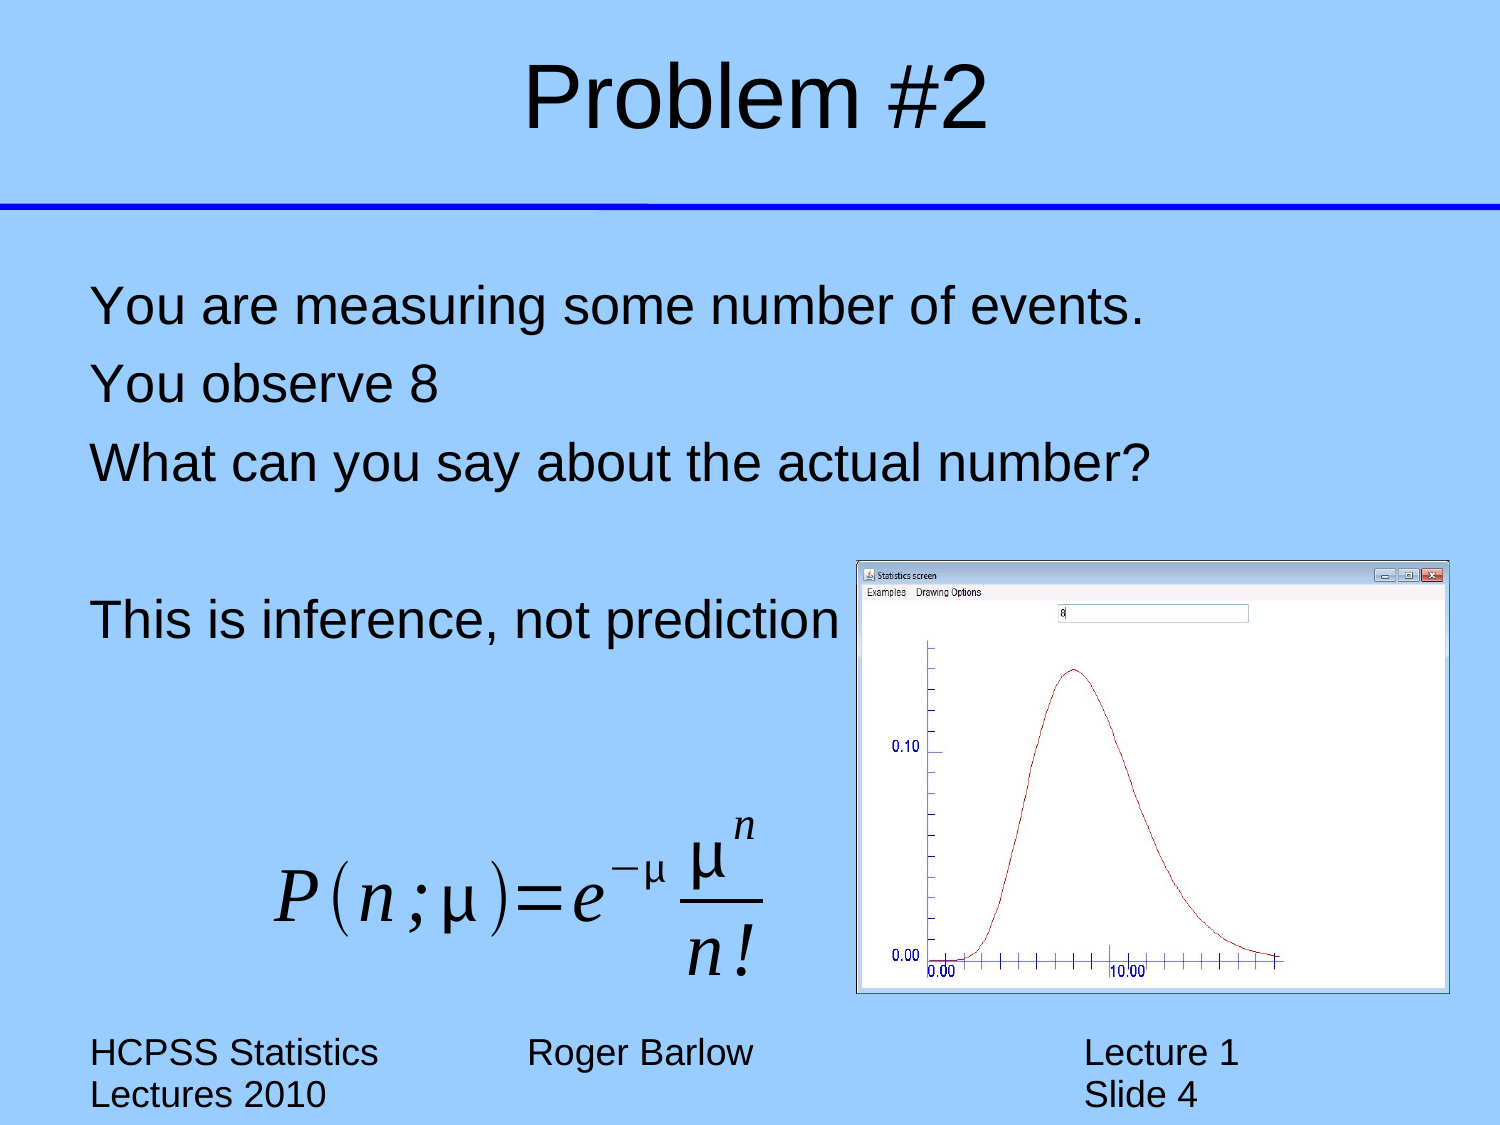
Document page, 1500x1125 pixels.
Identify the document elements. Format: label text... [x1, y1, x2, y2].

text_box You are measuring some number of events. You observe 8 What can you say about the actual number? This is inference, not prediction [75, 262, 1426, 1006]
title Problem #2 [88, 29, 1425, 219]
picture [856, 560, 1450, 994]
chart [261, 797, 773, 992]
